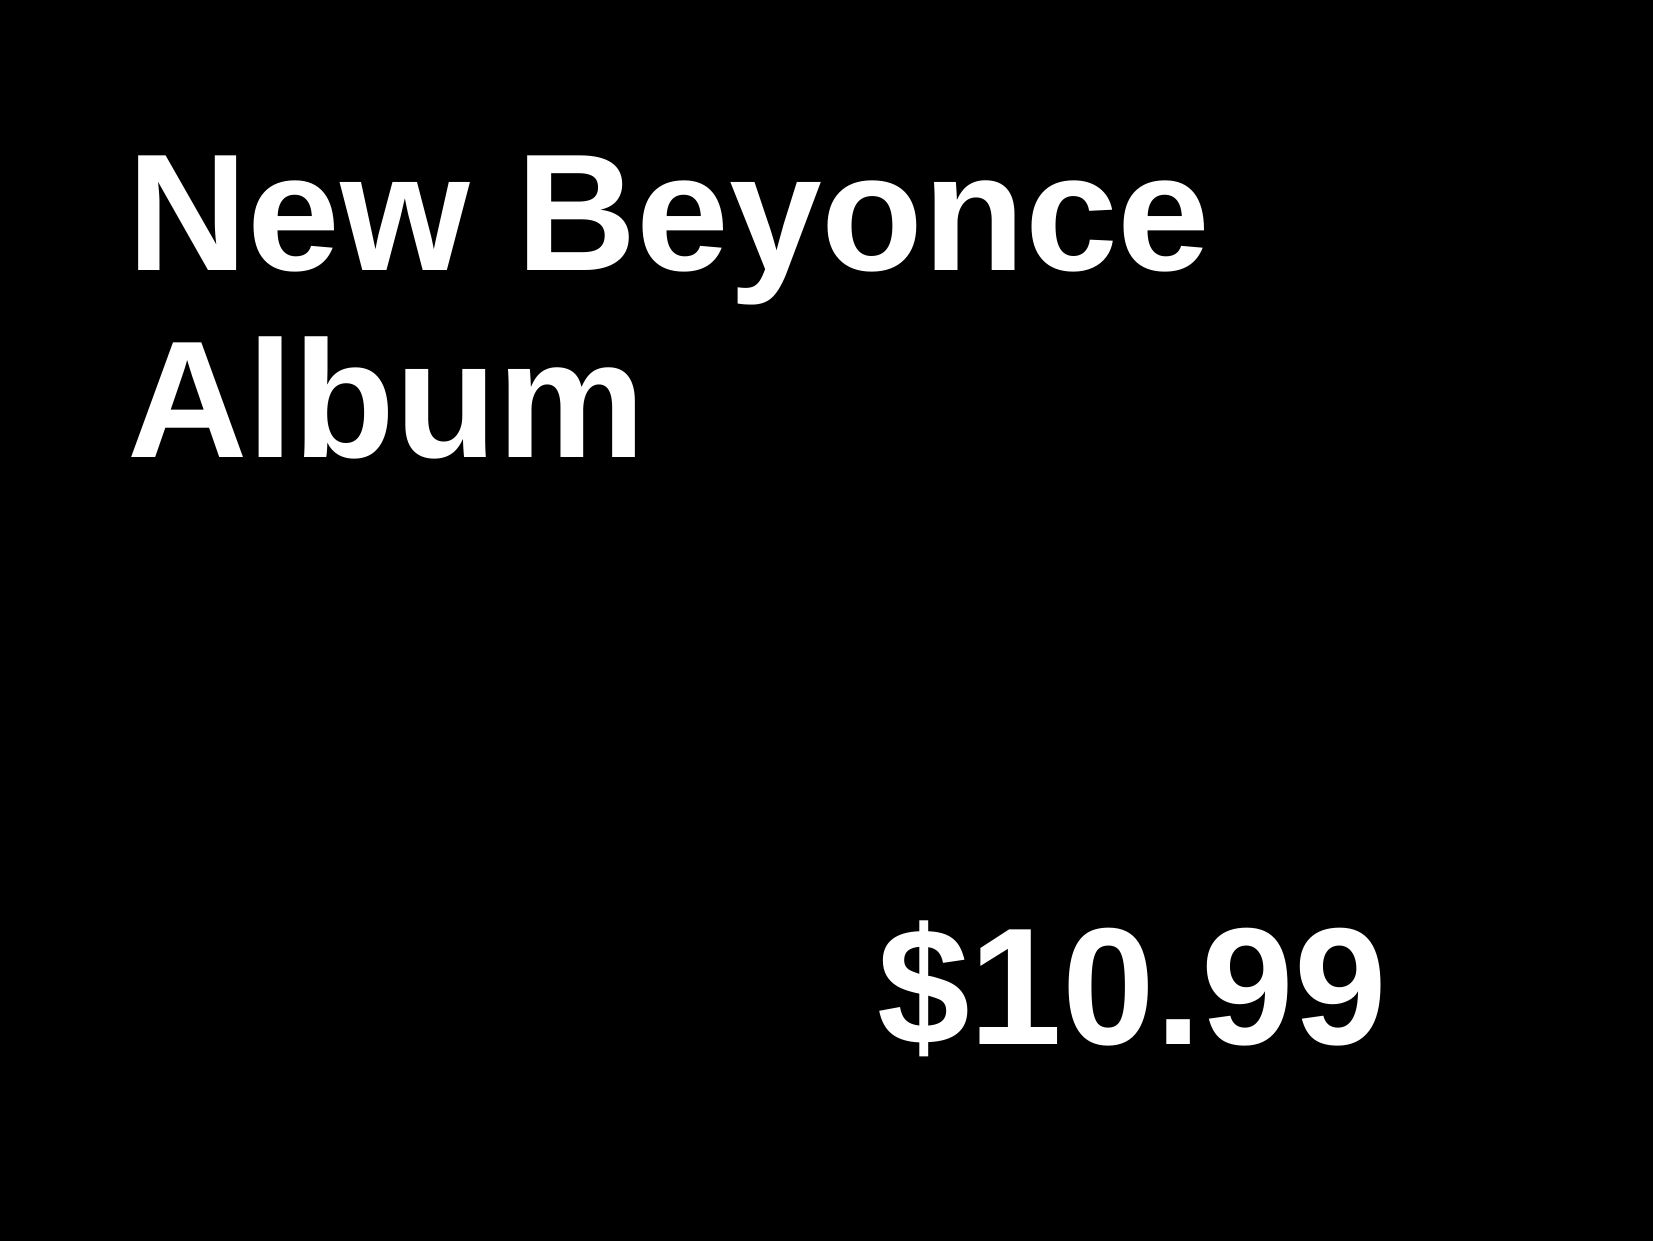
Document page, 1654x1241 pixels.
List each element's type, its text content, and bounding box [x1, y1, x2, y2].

text_box New Beyonce Album [112, 112, 1501, 501]
text_box $10.99 [862, 886, 1501, 1088]
